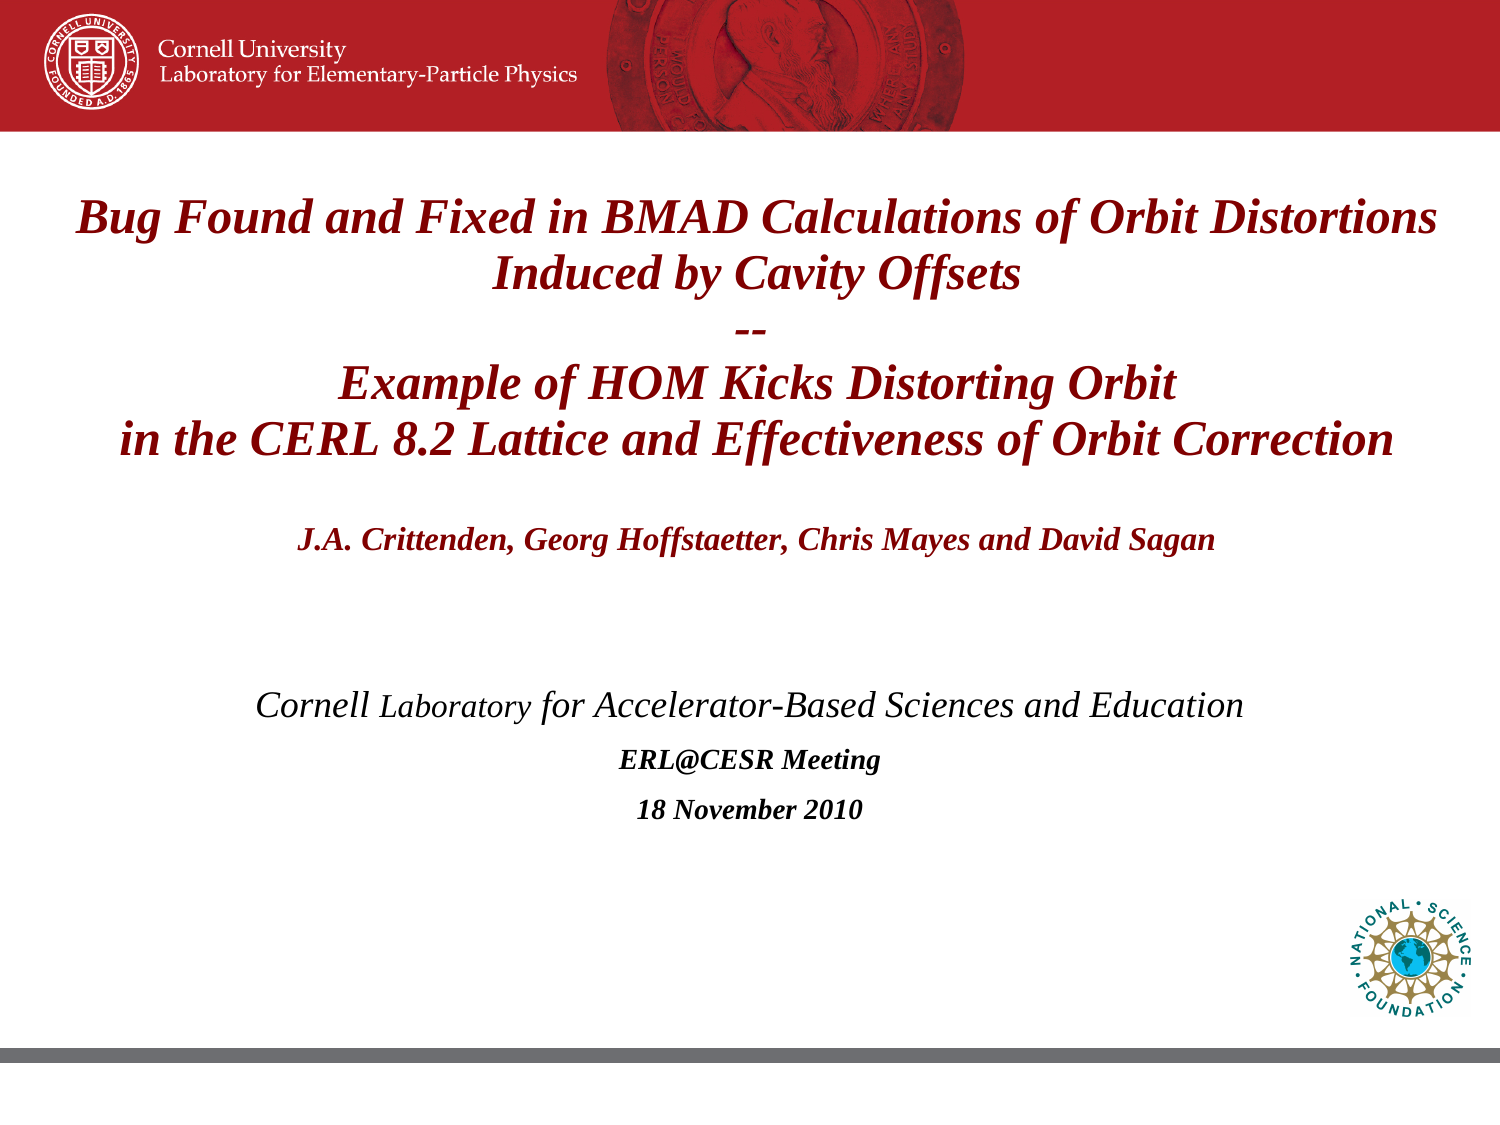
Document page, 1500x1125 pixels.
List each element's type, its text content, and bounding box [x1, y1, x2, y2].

picture [0, 0, 1500, 132]
picture [1350, 899, 1471, 1017]
title Bug Found and Fixed in BMAD Calculations of Orbit Distortions Induced by Cavity Offsets -- Example of HOM Kicks Distorting Orbit in the CERL 8.2 Lattice and Effectiveness of Orbit Correction J.A. Crittenden, Georg Hoffstaetter, Chris Mayes and David Sagan [37, 120, 1478, 628]
subtitle Cornell Laboratory for Accelerator-Based Sciences and Education ERL@CESR Meeting 18 November 2010 [225, 675, 1276, 867]
